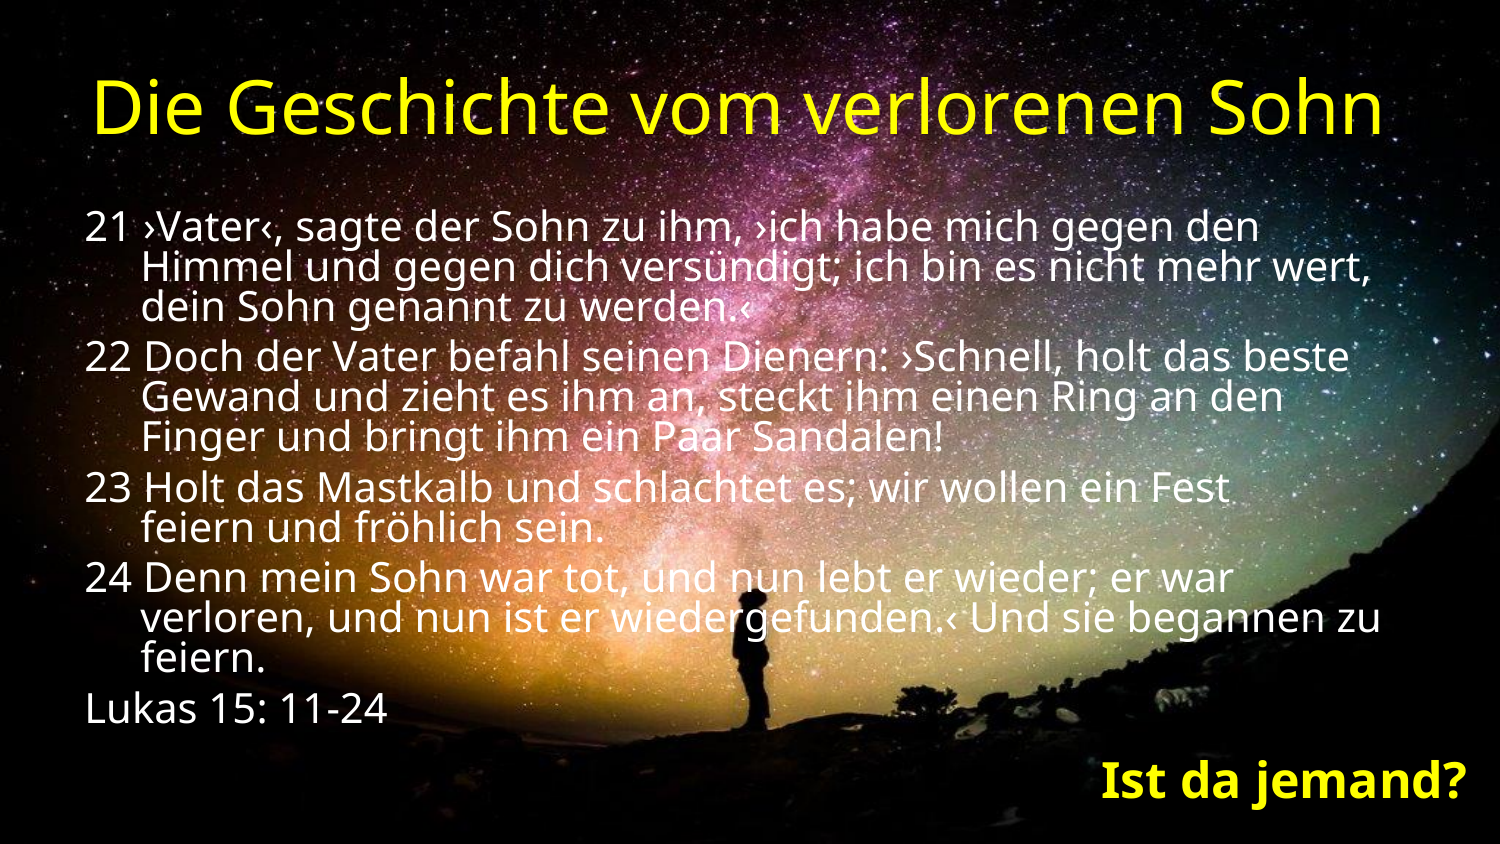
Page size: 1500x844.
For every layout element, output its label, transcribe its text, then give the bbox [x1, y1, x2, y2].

text_box Ist da jemand? [1021, 740, 1483, 817]
list 21 ›Vater‹, sagte der Sohn zu ihm, ›ich habe mich gegen den Himmel und gegen dich versündigt; ich bin es nicht mehr wert, dein Sohn genannt zu werden.‹ 22 Doch der Vater befahl seinen Dienern: ›Schnell, holt das beste Gewand und zieht es ihm an, steckt ihm einen Ring an den Finger und bringt ihm ein Paar Sandalen! 23 Holt das Mastkalb und schlachtet es; wir wollen ein Fest feiern und fröhlich sein. 24 Denn mein Sohn war tot, und nun lebt er wieder; er war verloren, und nun ist er wiedergefunden.‹ Und sie begannen zu feiern. Lukas 15: 11-24 [69, 151, 1420, 743]
picture [0, 0, 1500, 844]
title Die Geschichte vom verlorenen Sohn [75, 33, 1471, 175]
